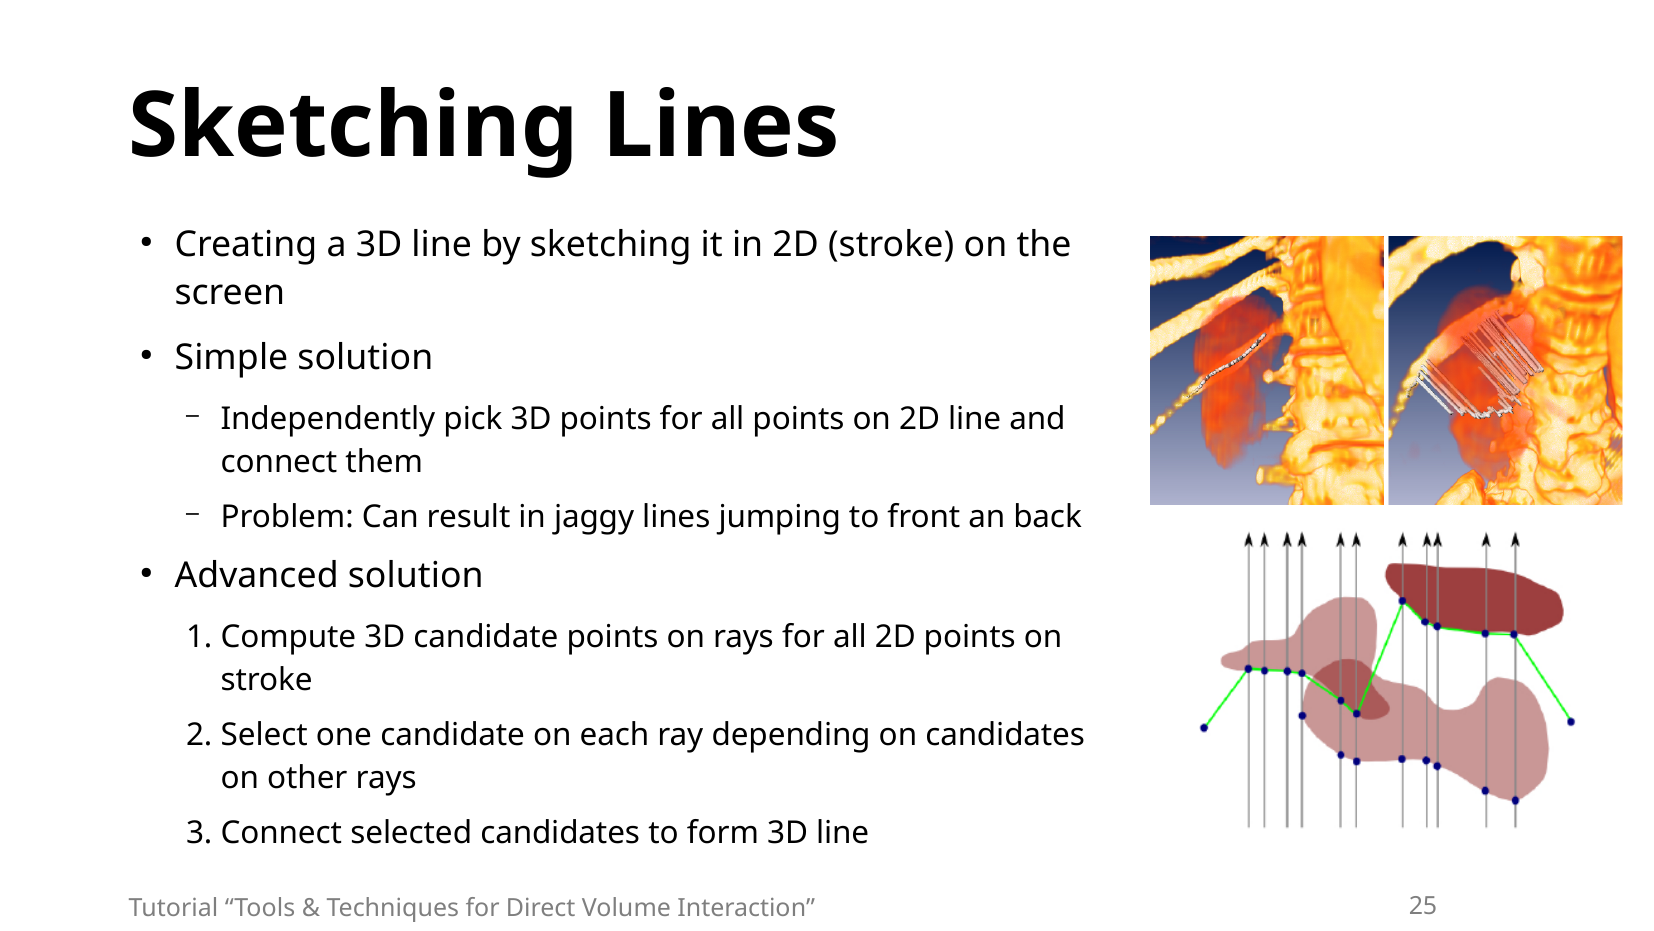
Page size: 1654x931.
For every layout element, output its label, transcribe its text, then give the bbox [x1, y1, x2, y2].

list Creating a 3D line by sketching it in 2D (stroke) on the screen Simple solution Independently pick 3D points for all points on 2D line and connect them Problem: Can result in jaggy lines jumping to front an back Advanced solution Compute 3D candidate points on rays for all 2D points on stroke Select one candidate on each ray depending on candidates on other rays Connect selected candidates to form 3D line [113, 210, 1136, 863]
title Sketching Lines [113, 50, 1540, 193]
picture [1147, 233, 1625, 509]
picture [1183, 519, 1589, 845]
